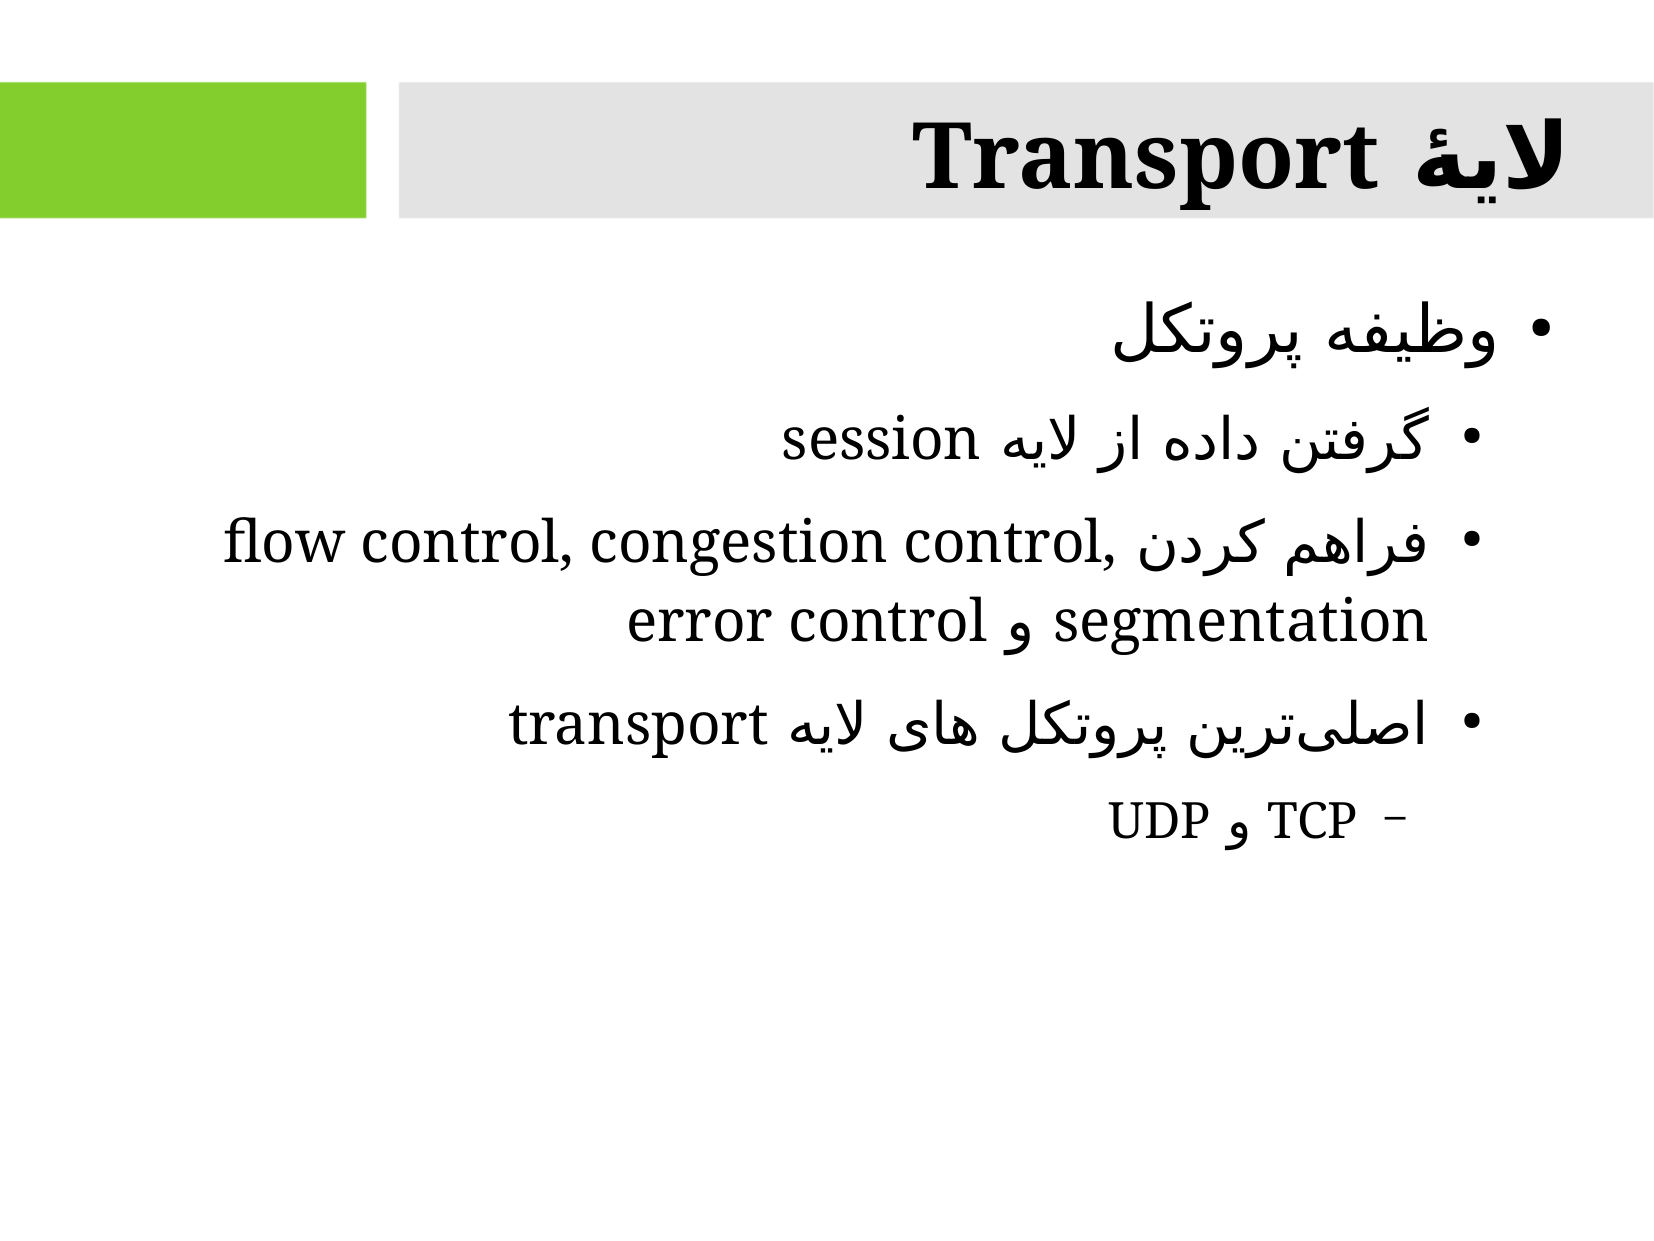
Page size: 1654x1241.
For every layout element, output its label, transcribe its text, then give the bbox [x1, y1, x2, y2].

title لایهٔ Transport [82, 49, 1571, 257]
list وظیفه پروتکل گرفتن داده از لایه session فراهم کردن flow control, congestion control, segmentation و error control اصلی‌ترین پروتکل های لایه transport TCP و UDP [82, 290, 1571, 1109]
picture [0, 0, 1654, 1241]
